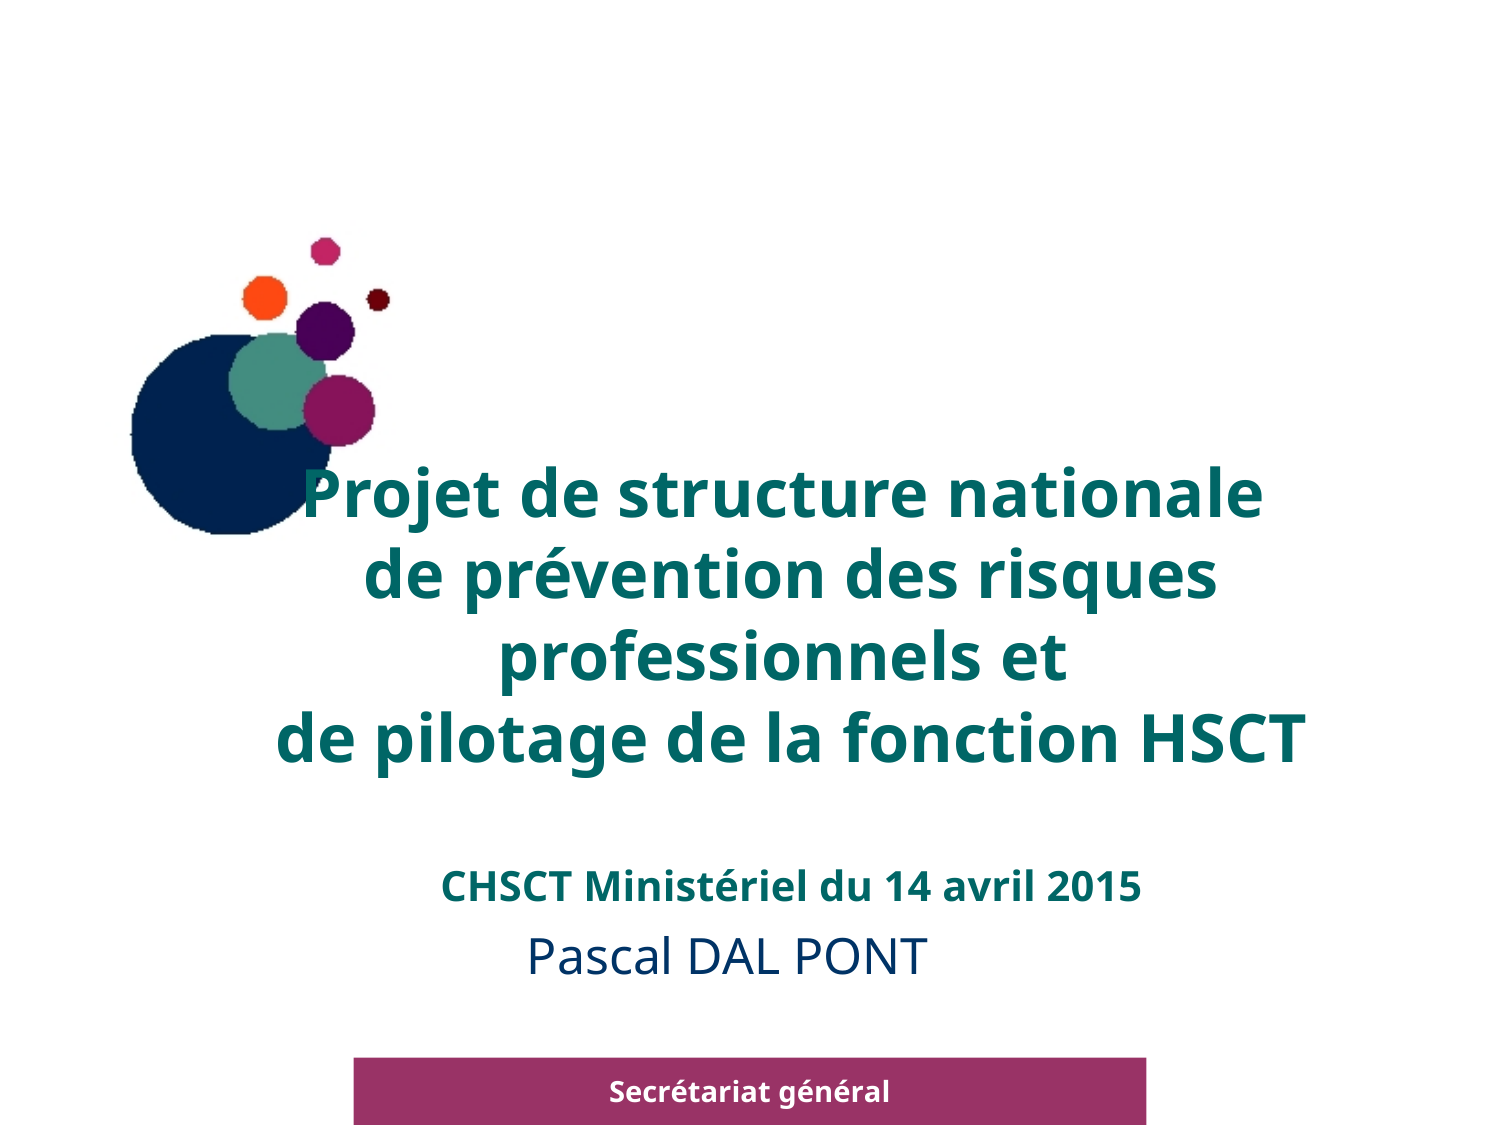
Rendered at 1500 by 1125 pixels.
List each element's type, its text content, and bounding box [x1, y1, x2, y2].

picture [103, 218, 423, 544]
title Projet de structure nationale de prévention des risques professionnels et de pilotage de la fonction HSCT CHSCT Ministériel du 14 avril 2015 [154, 472, 1430, 892]
subtitle Pascal DAL PONT [185, 915, 1270, 997]
